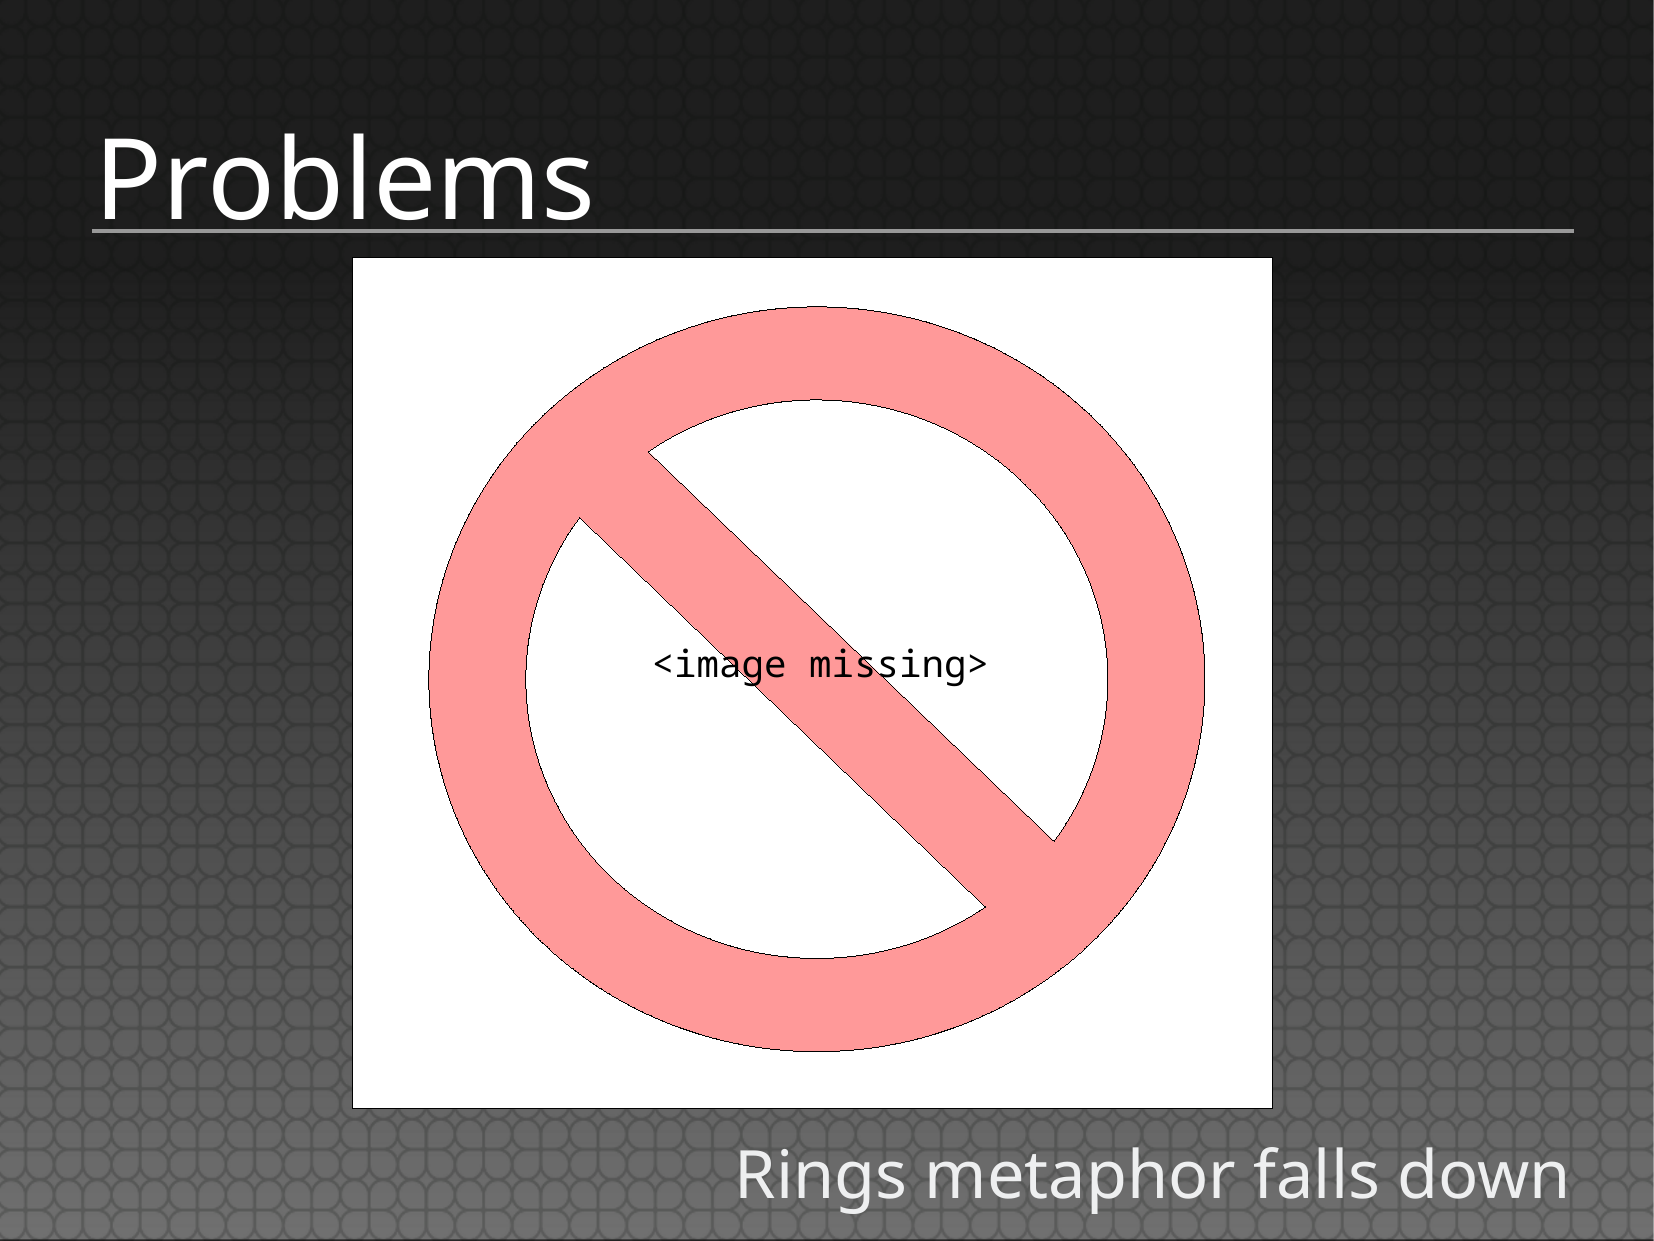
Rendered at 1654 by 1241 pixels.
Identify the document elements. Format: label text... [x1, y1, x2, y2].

title Problems [94, 100, 1426, 251]
text_box <image missing> [636, 630, 1035, 733]
text_box [352, 257, 1273, 1109]
list Rings metaphor falls down [105, 1030, 1573, 1219]
picture [0, 0, 1654, 1241]
